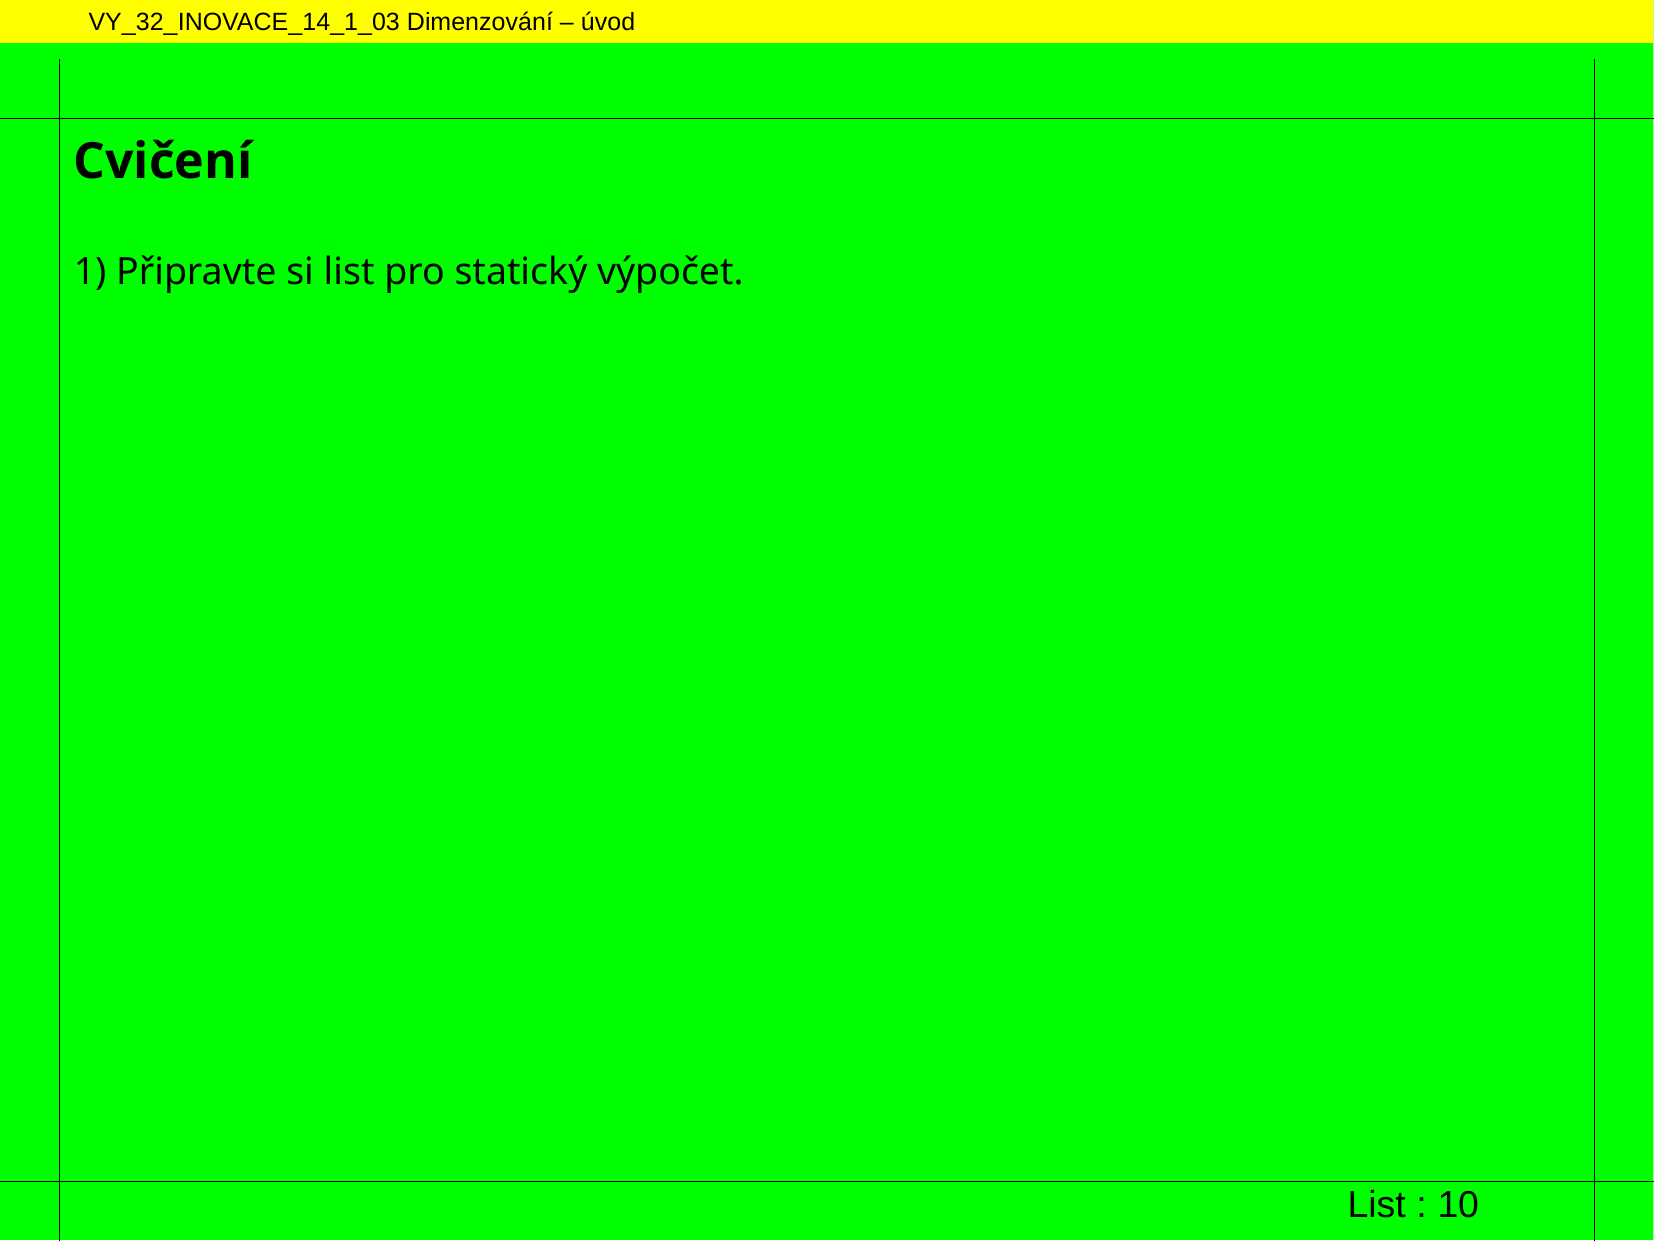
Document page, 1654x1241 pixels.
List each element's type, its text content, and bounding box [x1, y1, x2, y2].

text_box List : <číslo> [1357, 1176, 1599, 1241]
text_box VY_32_INOVACE_14_1_03 Dimenzování – úvod [0, 0, 1654, 43]
text_box Cvičení 1) Připravte si list pro statický výpočet. [59, 118, 1595, 721]
